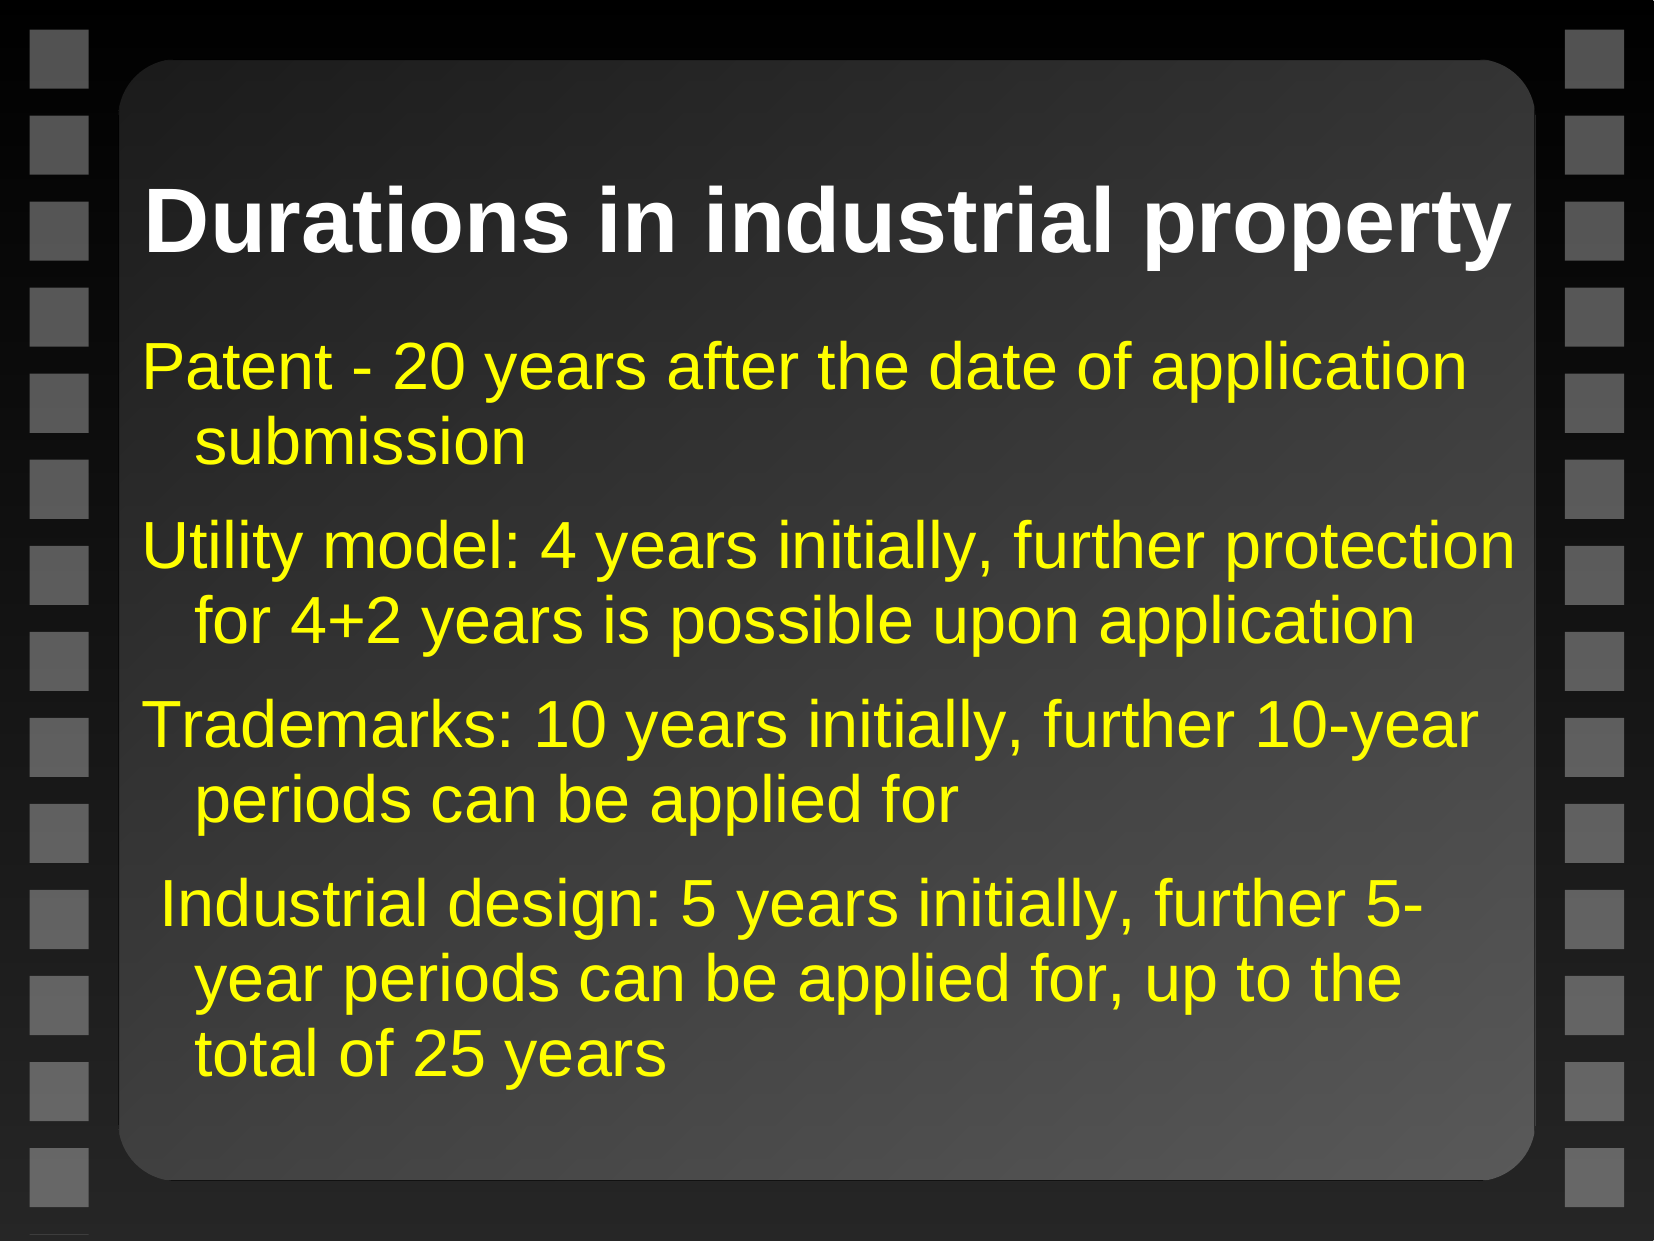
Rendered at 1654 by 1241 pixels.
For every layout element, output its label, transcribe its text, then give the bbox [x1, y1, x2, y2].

title Durations in industrial property [123, 117, 1536, 325]
list Patent - 20 years after the date of application submission Utility model: 4 years initially, further protection for 4+2 years is possible upon application Trademarks: 10 years initially, further 10-year periods can be applied for Industrial design: 5 years initially, further 5-year periods can be applied for, up to the total of 25 years [123, 329, 1536, 1166]
